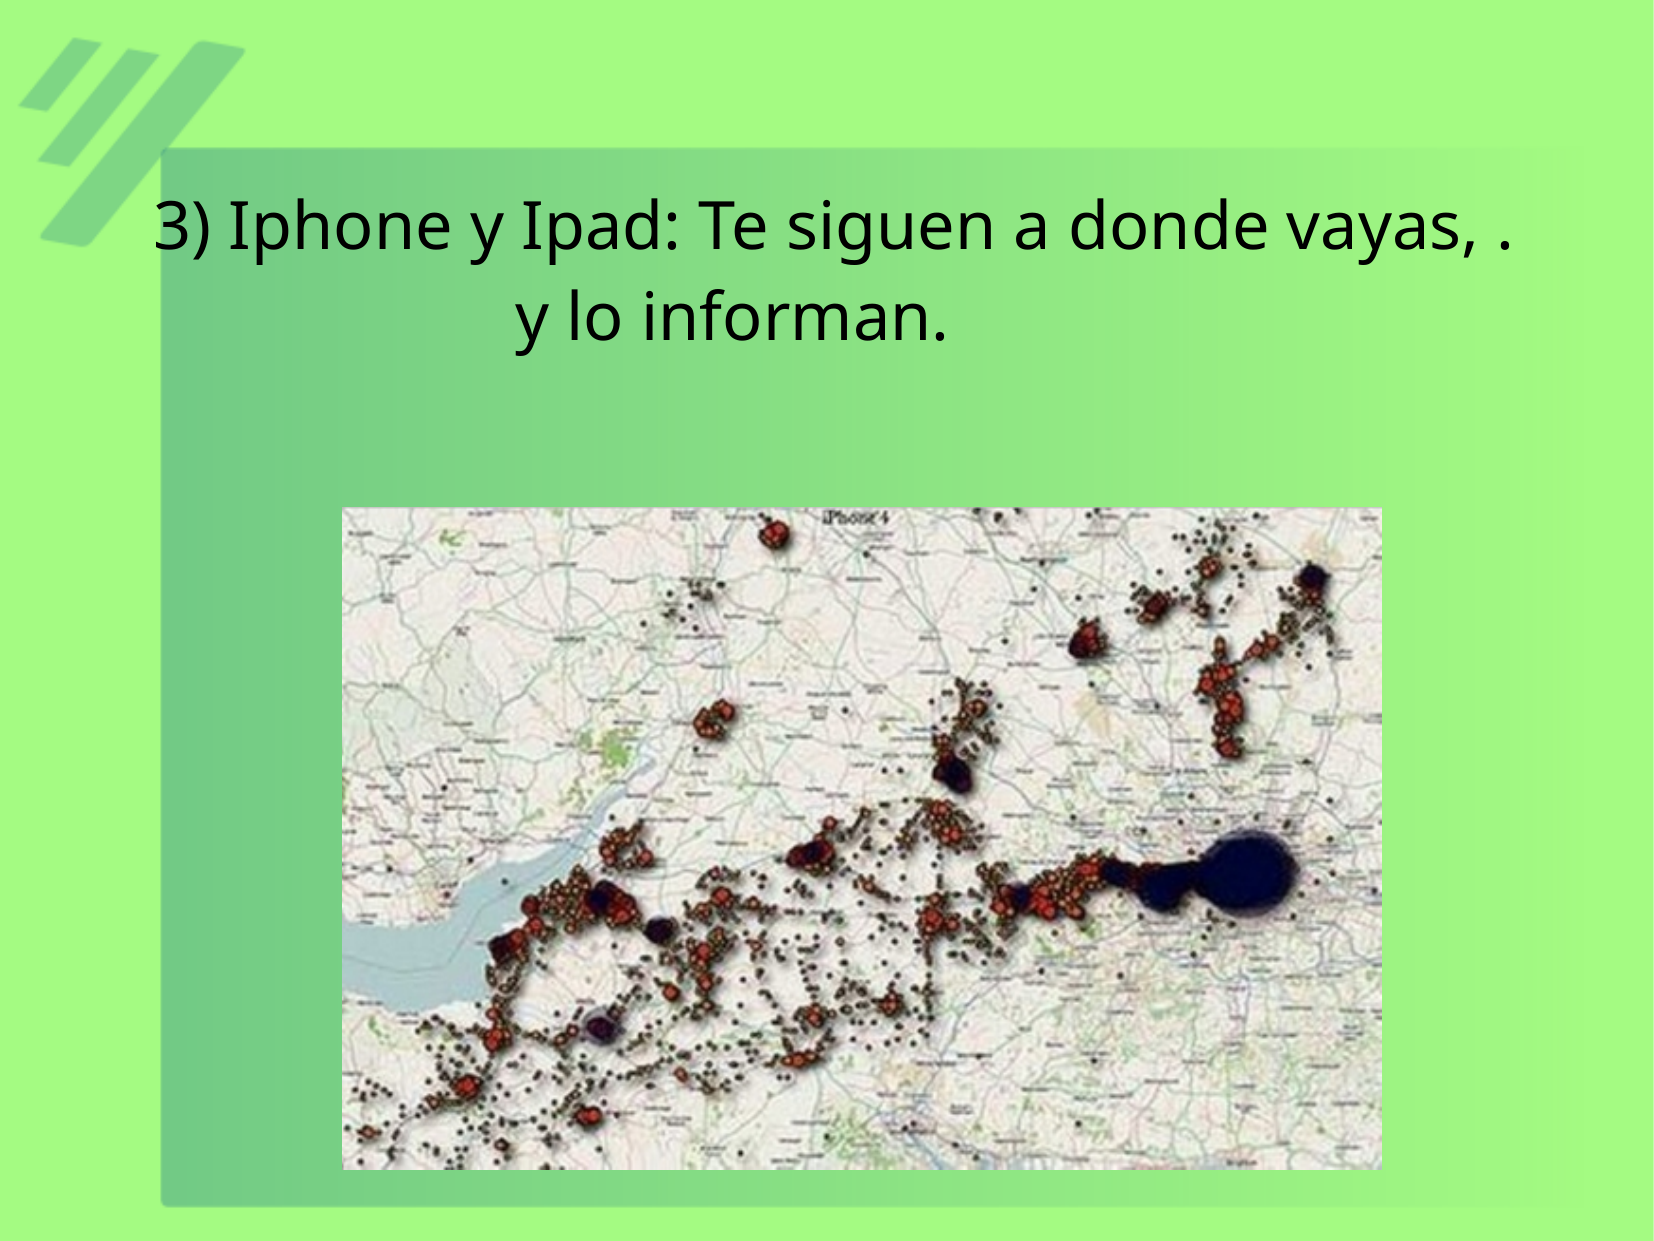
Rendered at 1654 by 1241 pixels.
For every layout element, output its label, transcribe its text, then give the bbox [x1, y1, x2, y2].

picture [0, 0, 1654, 1241]
list 3) Iphone y Ipad: Te siguen a donde vayas, . y lo informan. [153, 178, 1642, 898]
